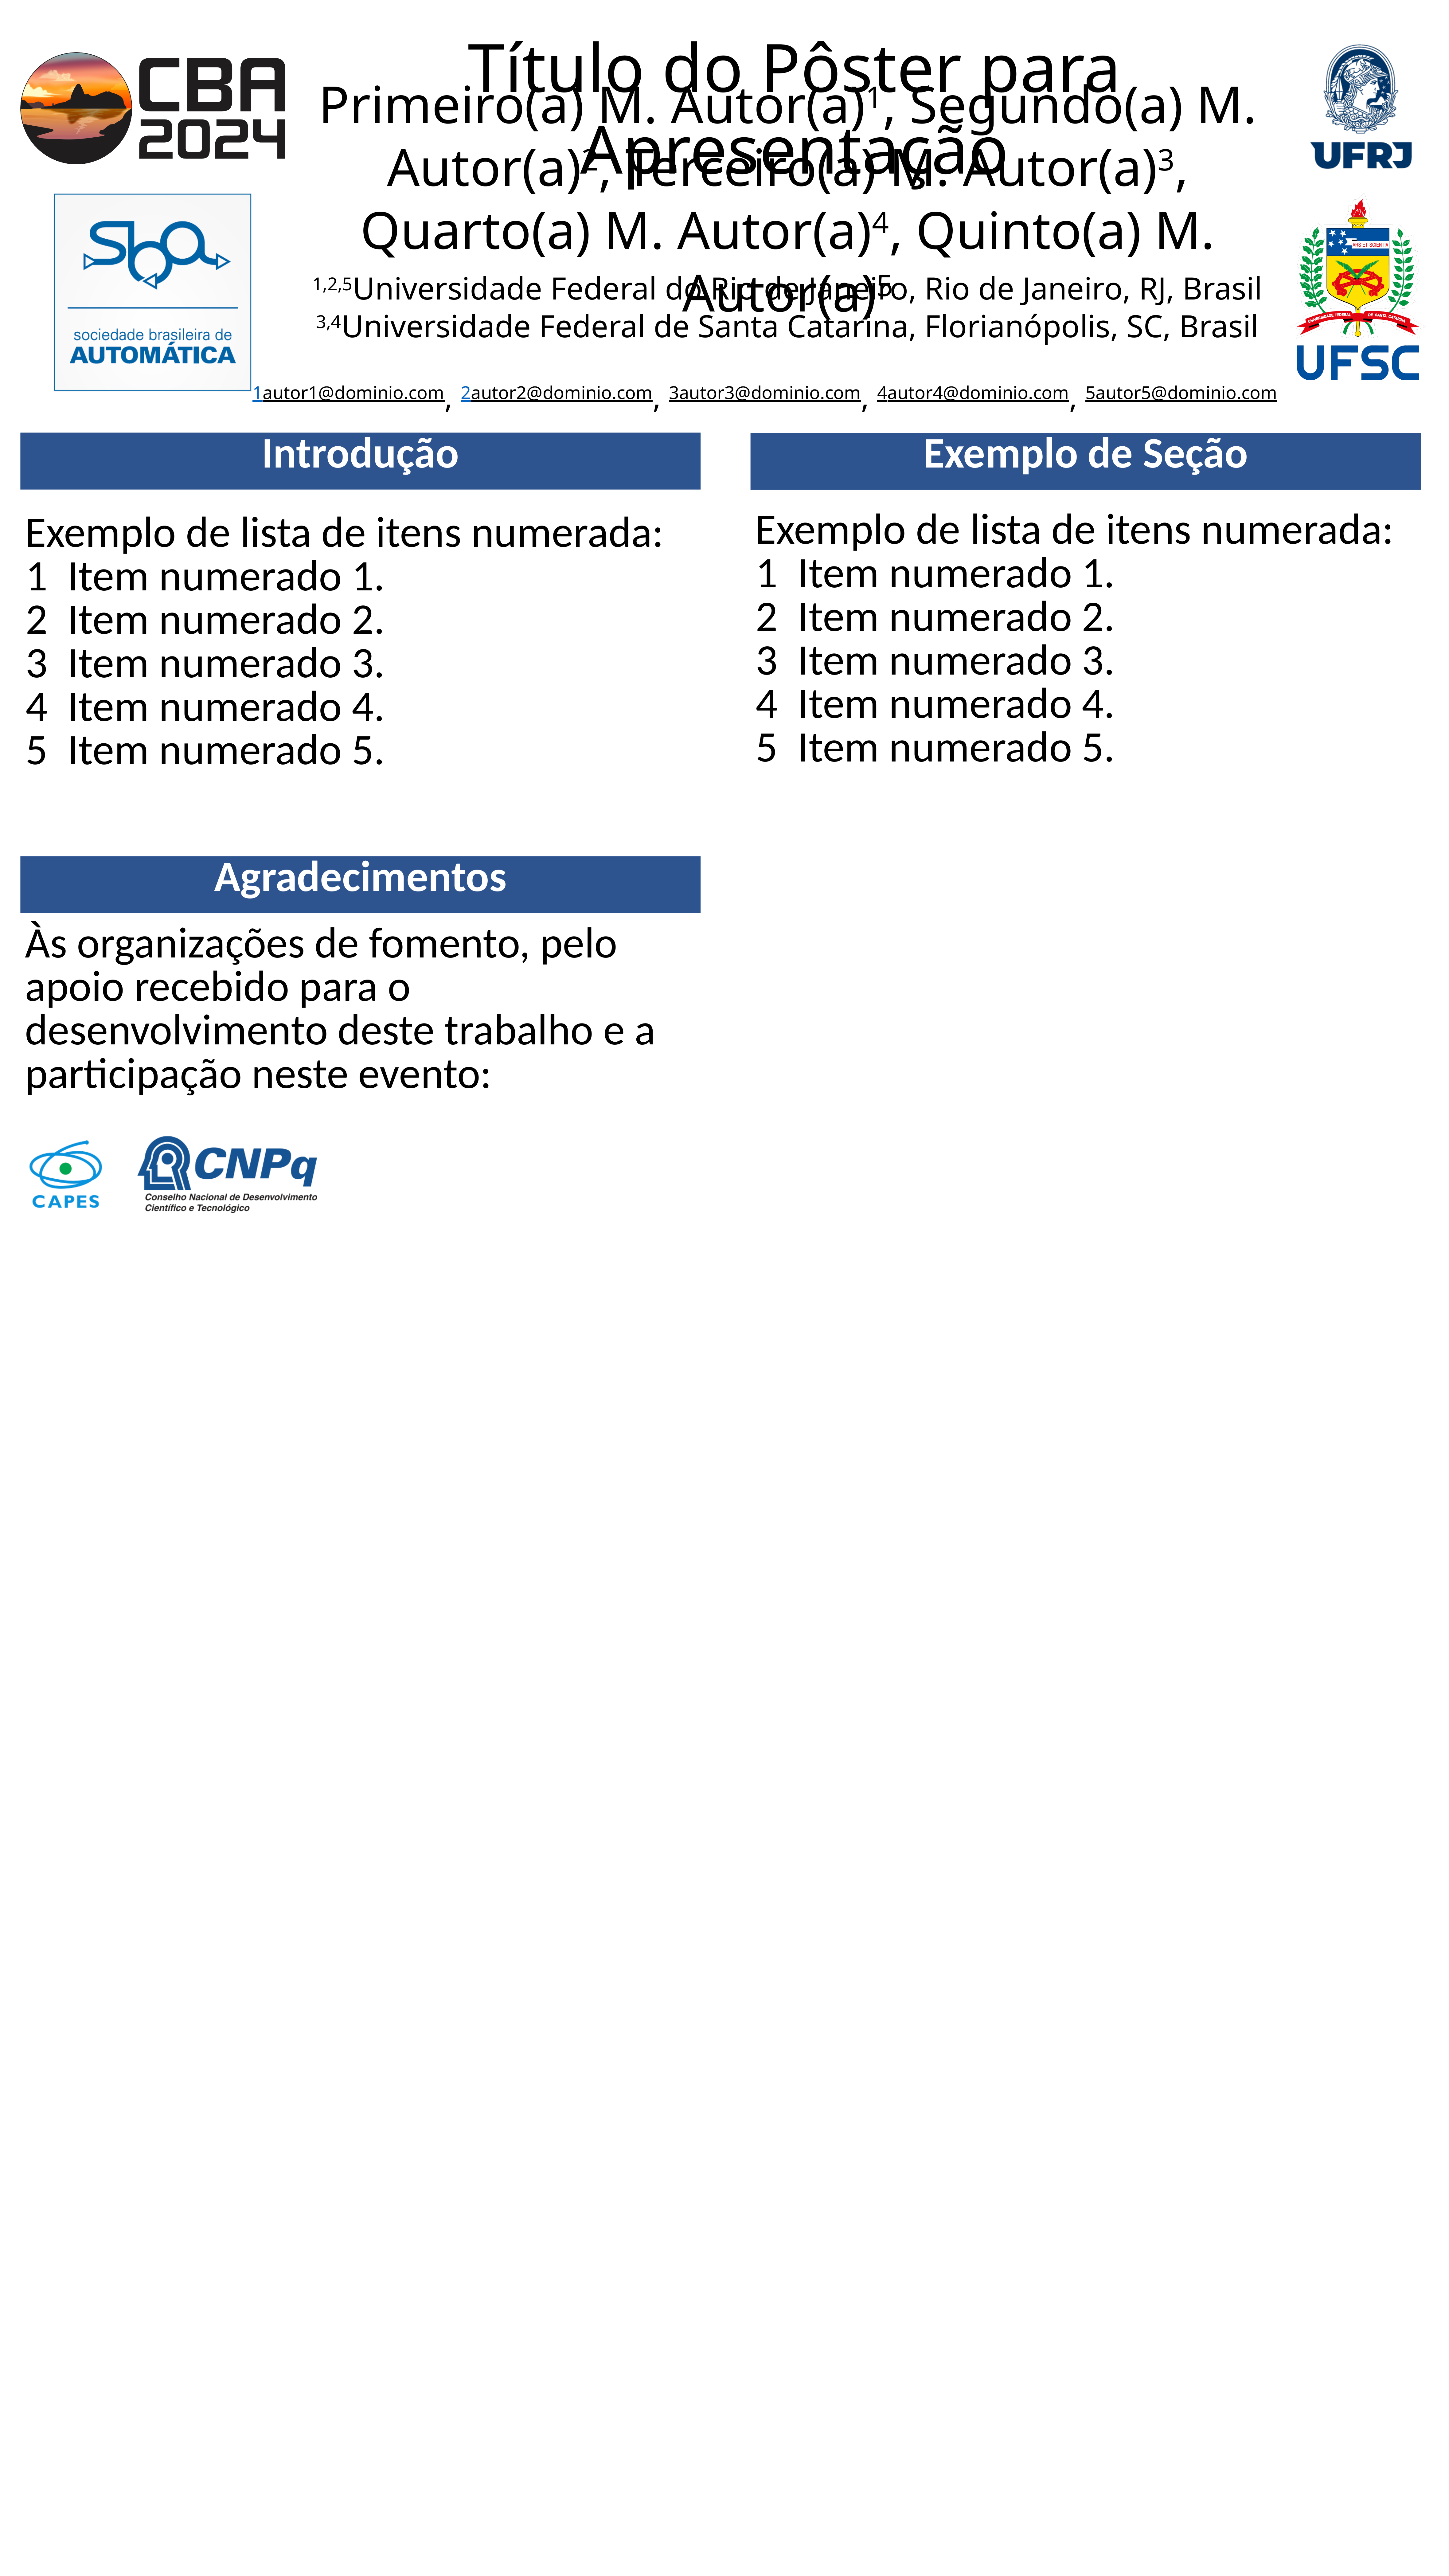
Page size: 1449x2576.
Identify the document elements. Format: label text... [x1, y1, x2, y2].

title Título do Pôster para Apresentação [921, 154, 927, 168]
title Título do Pôster para Apresentação [1054, 162, 1069, 168]
picture [53, 193, 252, 392]
text_box Às organizações de fomento, pelo apoio recebido para o desenvolvimento deste trabalho e a participação neste evento: [20, 922, 702, 1136]
title Título do Pôster para Apresentação [898, 154, 904, 168]
title Título do Pôster para Apresentação [658, 162, 672, 168]
text_box Exemplo de lista de itens numerada: Item numerado 1. Item numerado 2. Item numerado 3. Item numerado 4. Item numerado 5. [20, 512, 701, 830]
picture [137, 1136, 317, 1213]
picture [1286, 23, 1436, 380]
title Título do Pôster para Apresentação [398, 155, 408, 168]
picture [27, 1136, 104, 1213]
title Título do Pôster para Apresentação [299, 49, 1286, 168]
text_box Agradecimentos [20, 856, 701, 913]
title Título do Pôster para Apresentação [974, 155, 984, 168]
title Título do Pôster para Apresentação [731, 162, 745, 168]
text_box Exemplo de Seção [750, 433, 1421, 490]
title Título do Pôster para Apresentação [478, 162, 493, 168]
text_box Introdução [20, 433, 701, 490]
text_box Exemplo de lista de itens numerada: Item numerado 1. Item numerado 2. Item numerado 3. Item numerado 4. Item numerado 5. [750, 509, 1418, 827]
picture [20, 52, 285, 164]
title Título do Pôster para Apresentação [794, 162, 809, 168]
